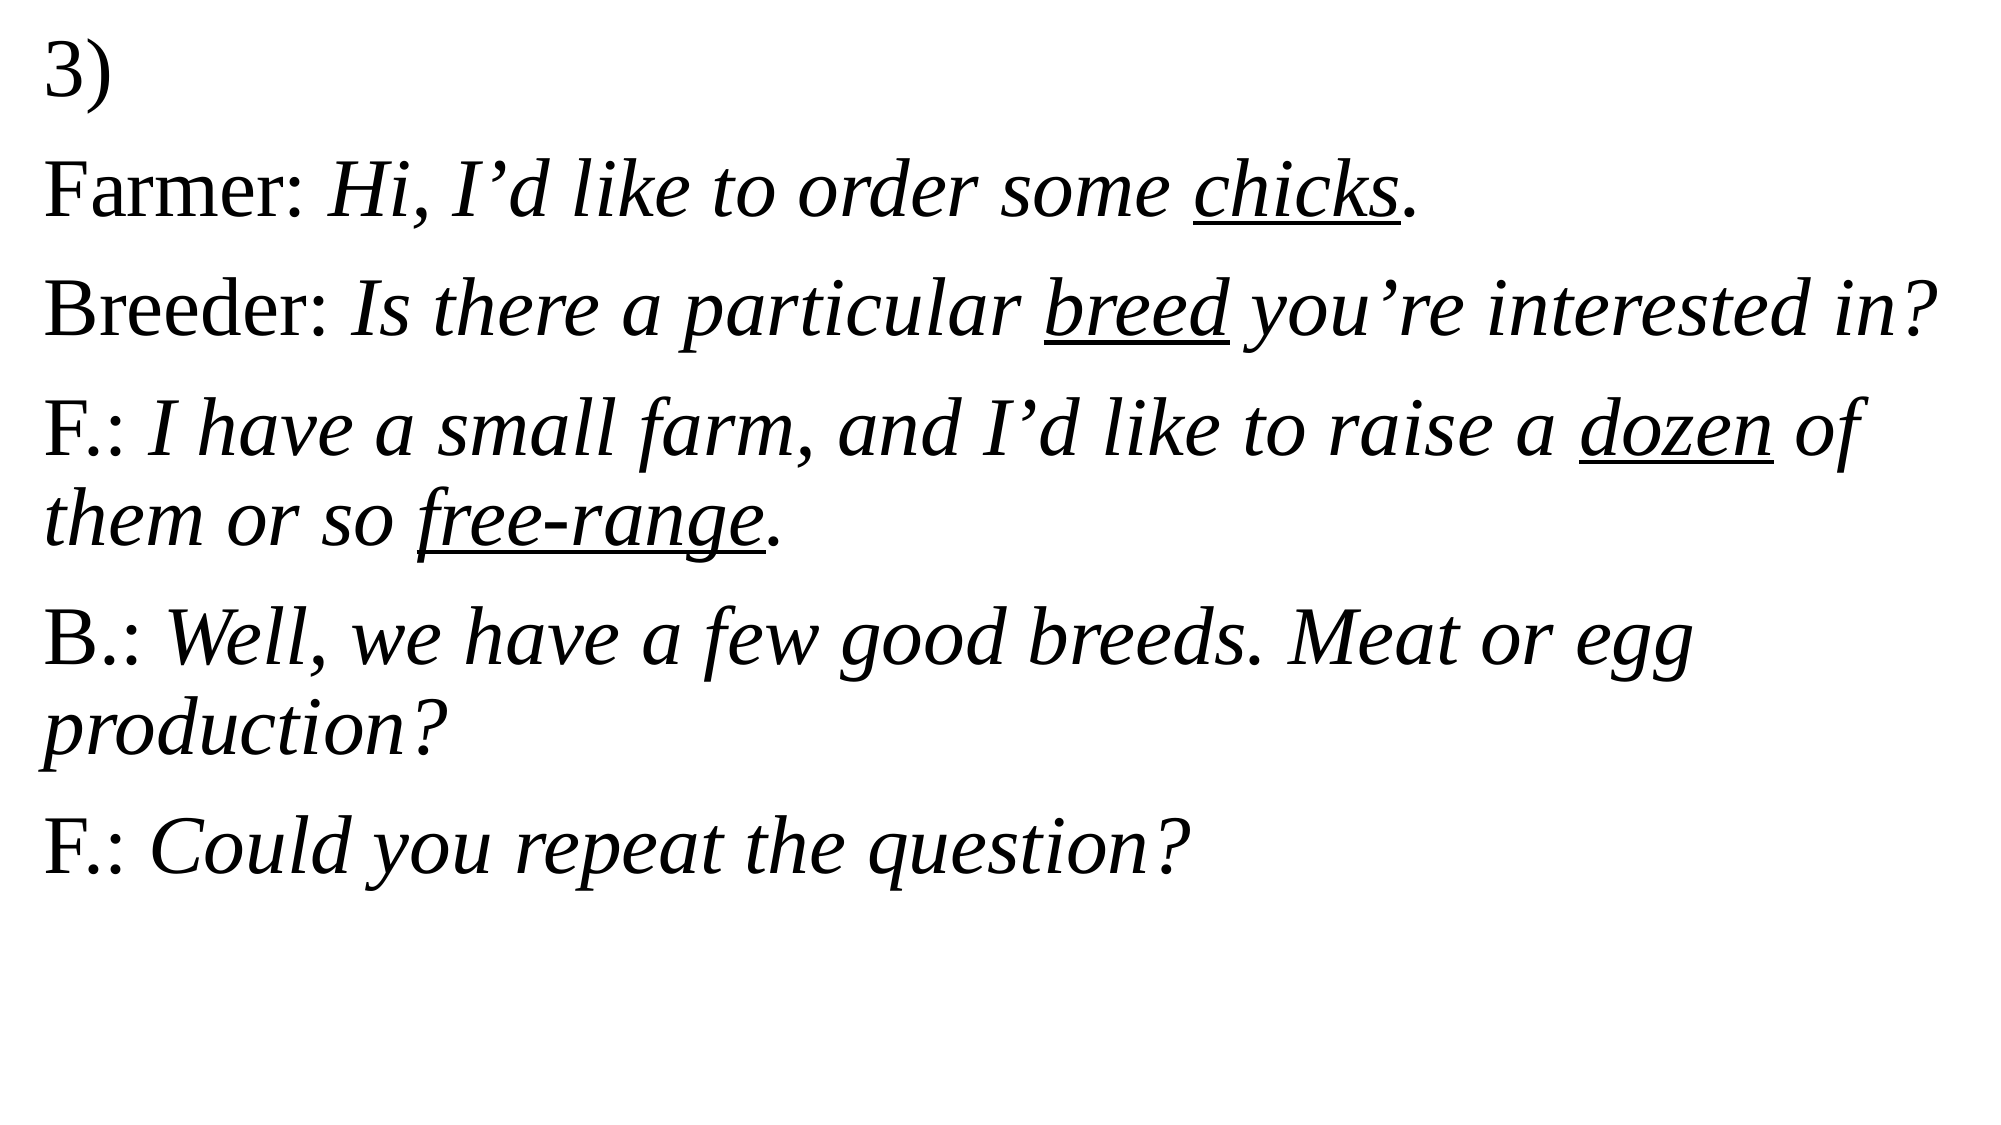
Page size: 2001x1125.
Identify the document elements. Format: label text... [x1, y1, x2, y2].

list 3) Farmer: Hi, I’d like to order some chicks. Breeder: Is there a particular breed you’re interested in? F.: I have a small farm, and I’d like to raise a dozen of them or so free-range. B.: Well, we have a few good breeds. Meat or egg production? F.: Could you repeat the question? [29, 17, 1978, 1104]
